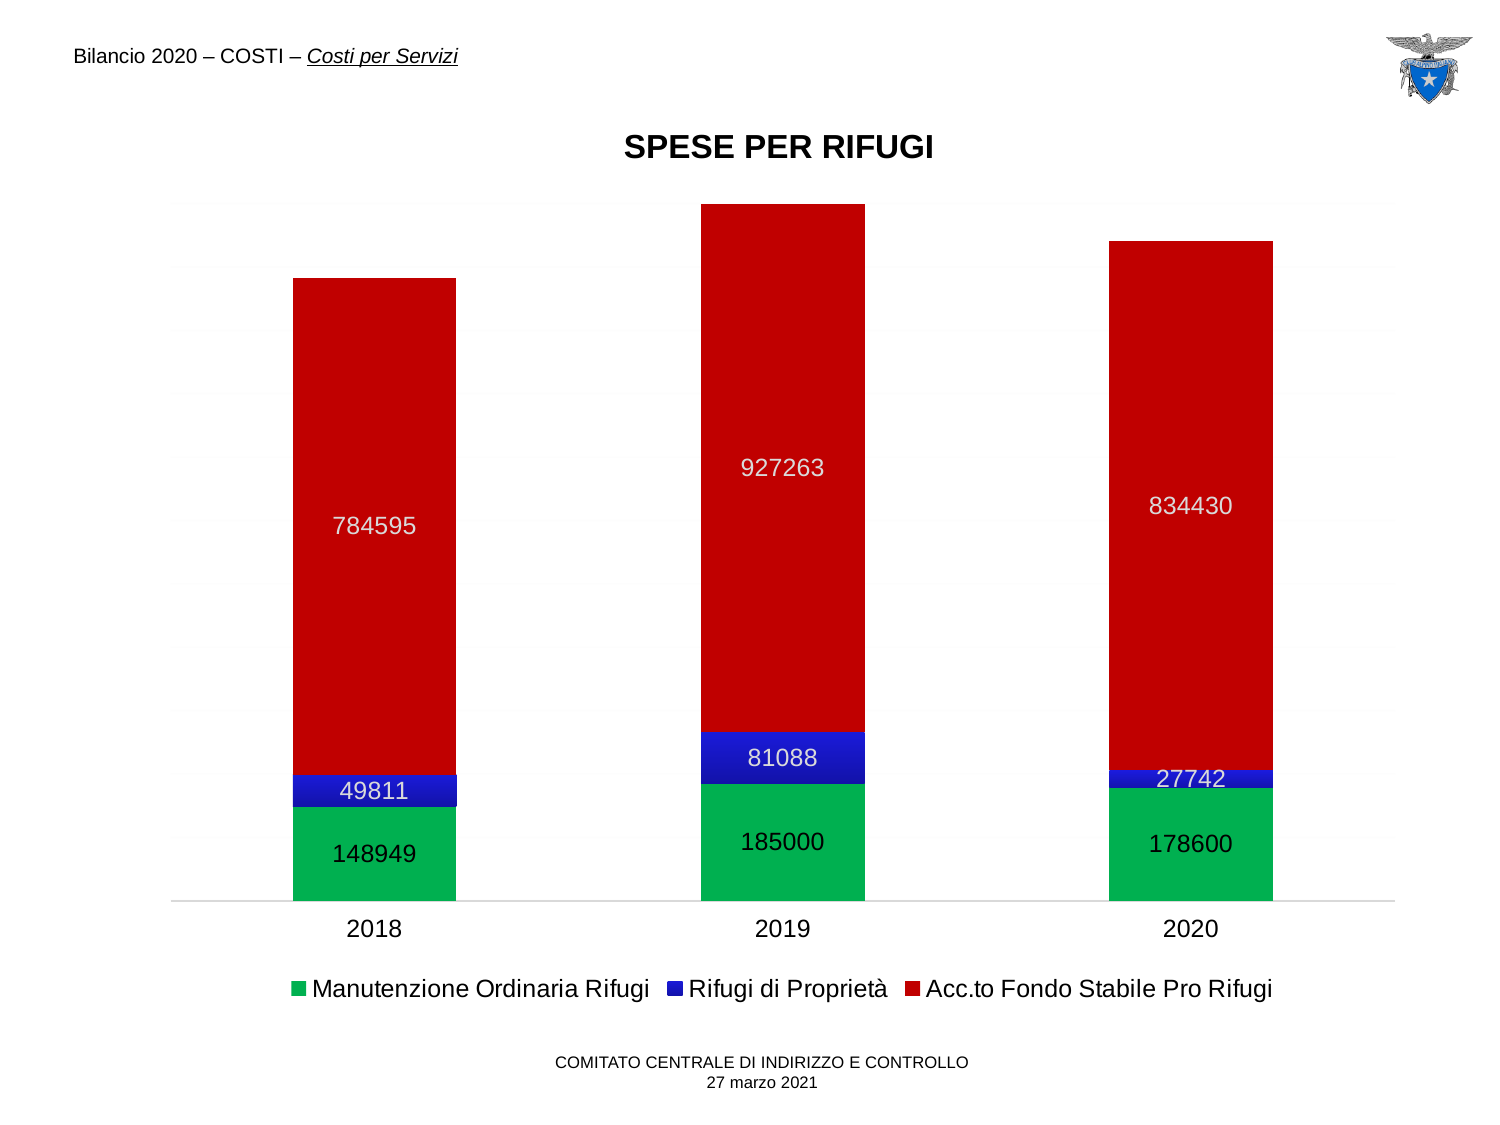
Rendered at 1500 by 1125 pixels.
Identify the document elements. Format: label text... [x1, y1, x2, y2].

picture [1382, 29, 1477, 112]
text_box COMITATO CENTRALE DI INDIRIZZO E CONTROLLO 27 marzo 2021 [278, 1044, 1247, 1101]
text_box Bilancio 2020 – COSTI – Costi per Servizi [58, 35, 504, 76]
text_box SPESE PER RIFUGI [206, 117, 1353, 174]
chart [145, 187, 1421, 1008]
